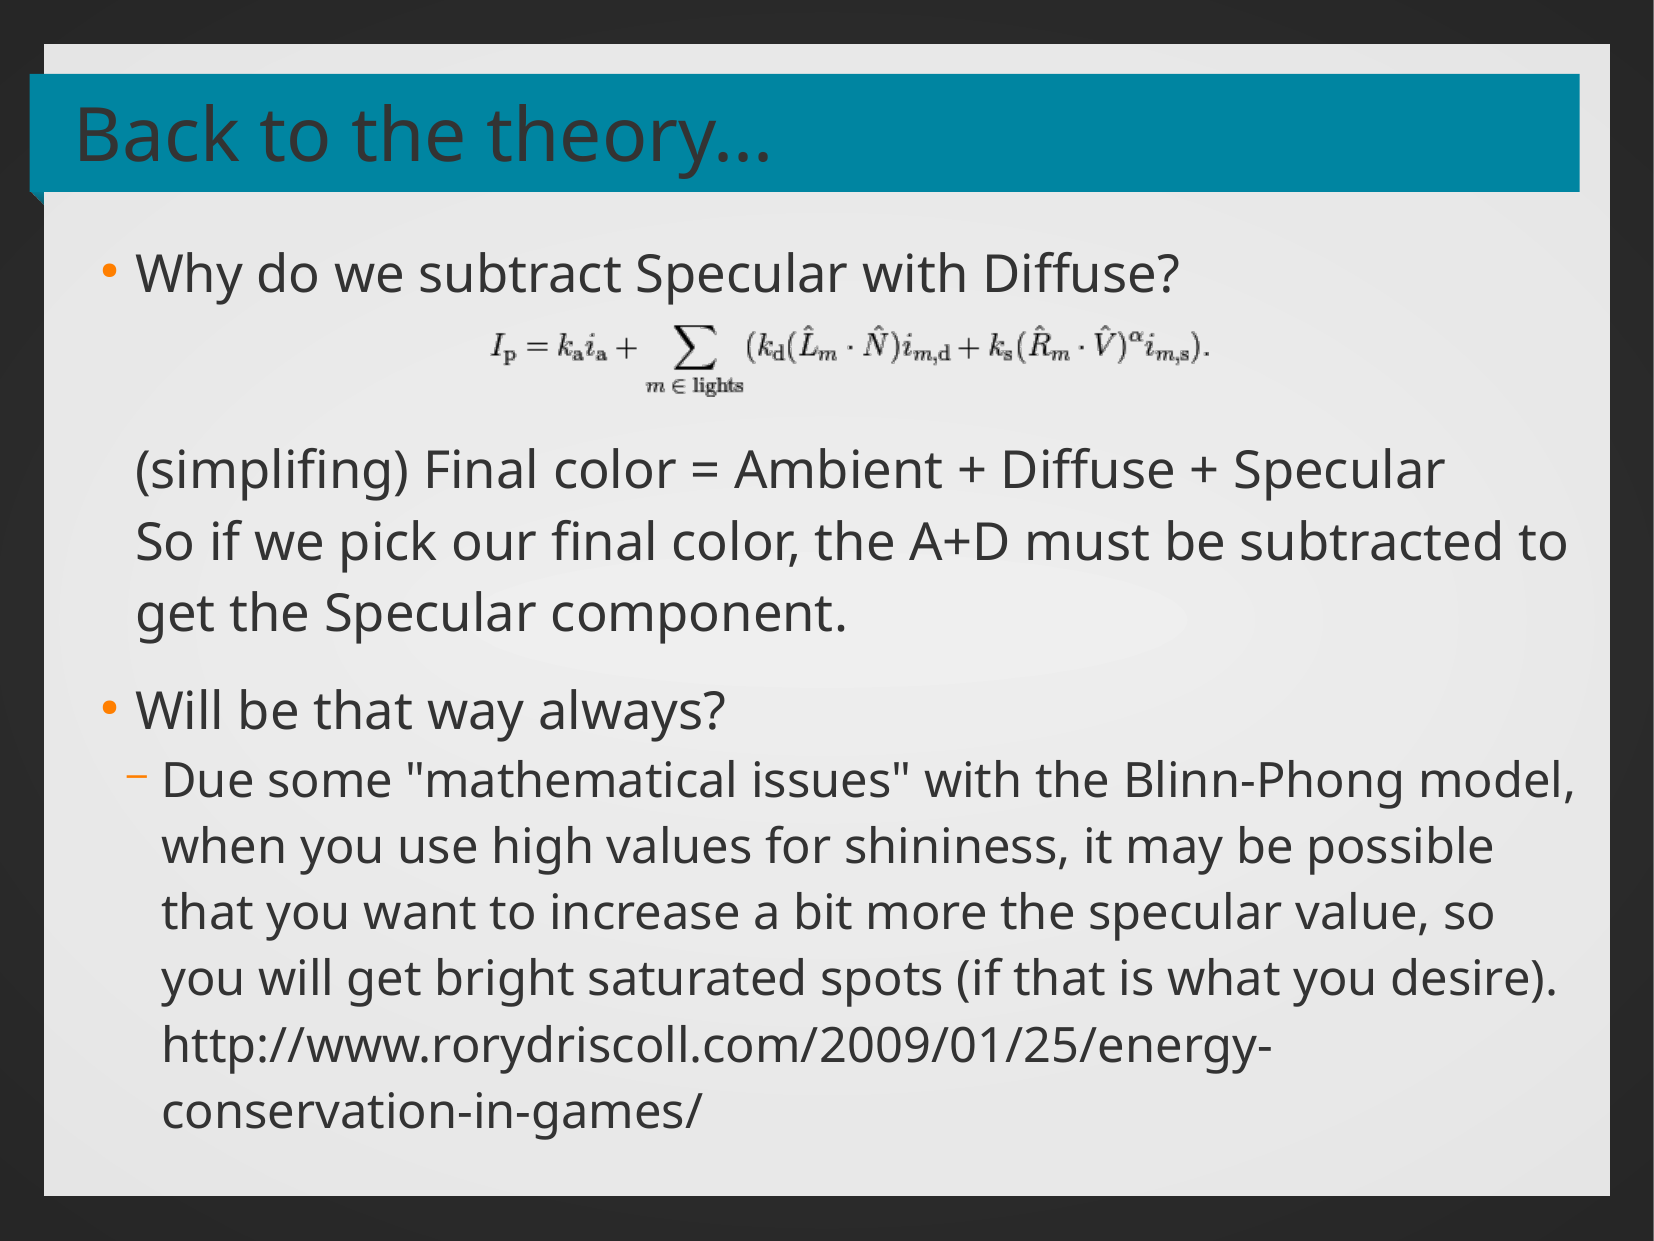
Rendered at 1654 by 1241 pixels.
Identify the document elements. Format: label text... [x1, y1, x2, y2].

title Back to the theory... [73, 73, 1565, 192]
picture [490, 324, 1209, 397]
list Why do we subtract Specular with Diffuse? (simplifing) Final color = Ambient + Diffuse + Specular So if we pick our final color, the A+D must be subtracted to get the Specular component. Will be that way always? Due some "mathematical issues" with the Blinn-Phong model, when you use high values for shininess, it may be possible that you want to increase a bit more the specular value, so you will get bright saturated spots (if that is what you desire). http://www.rorydriscoll.com/2009/01/25/energy-conservation-in-games/ [73, 236, 1580, 1167]
